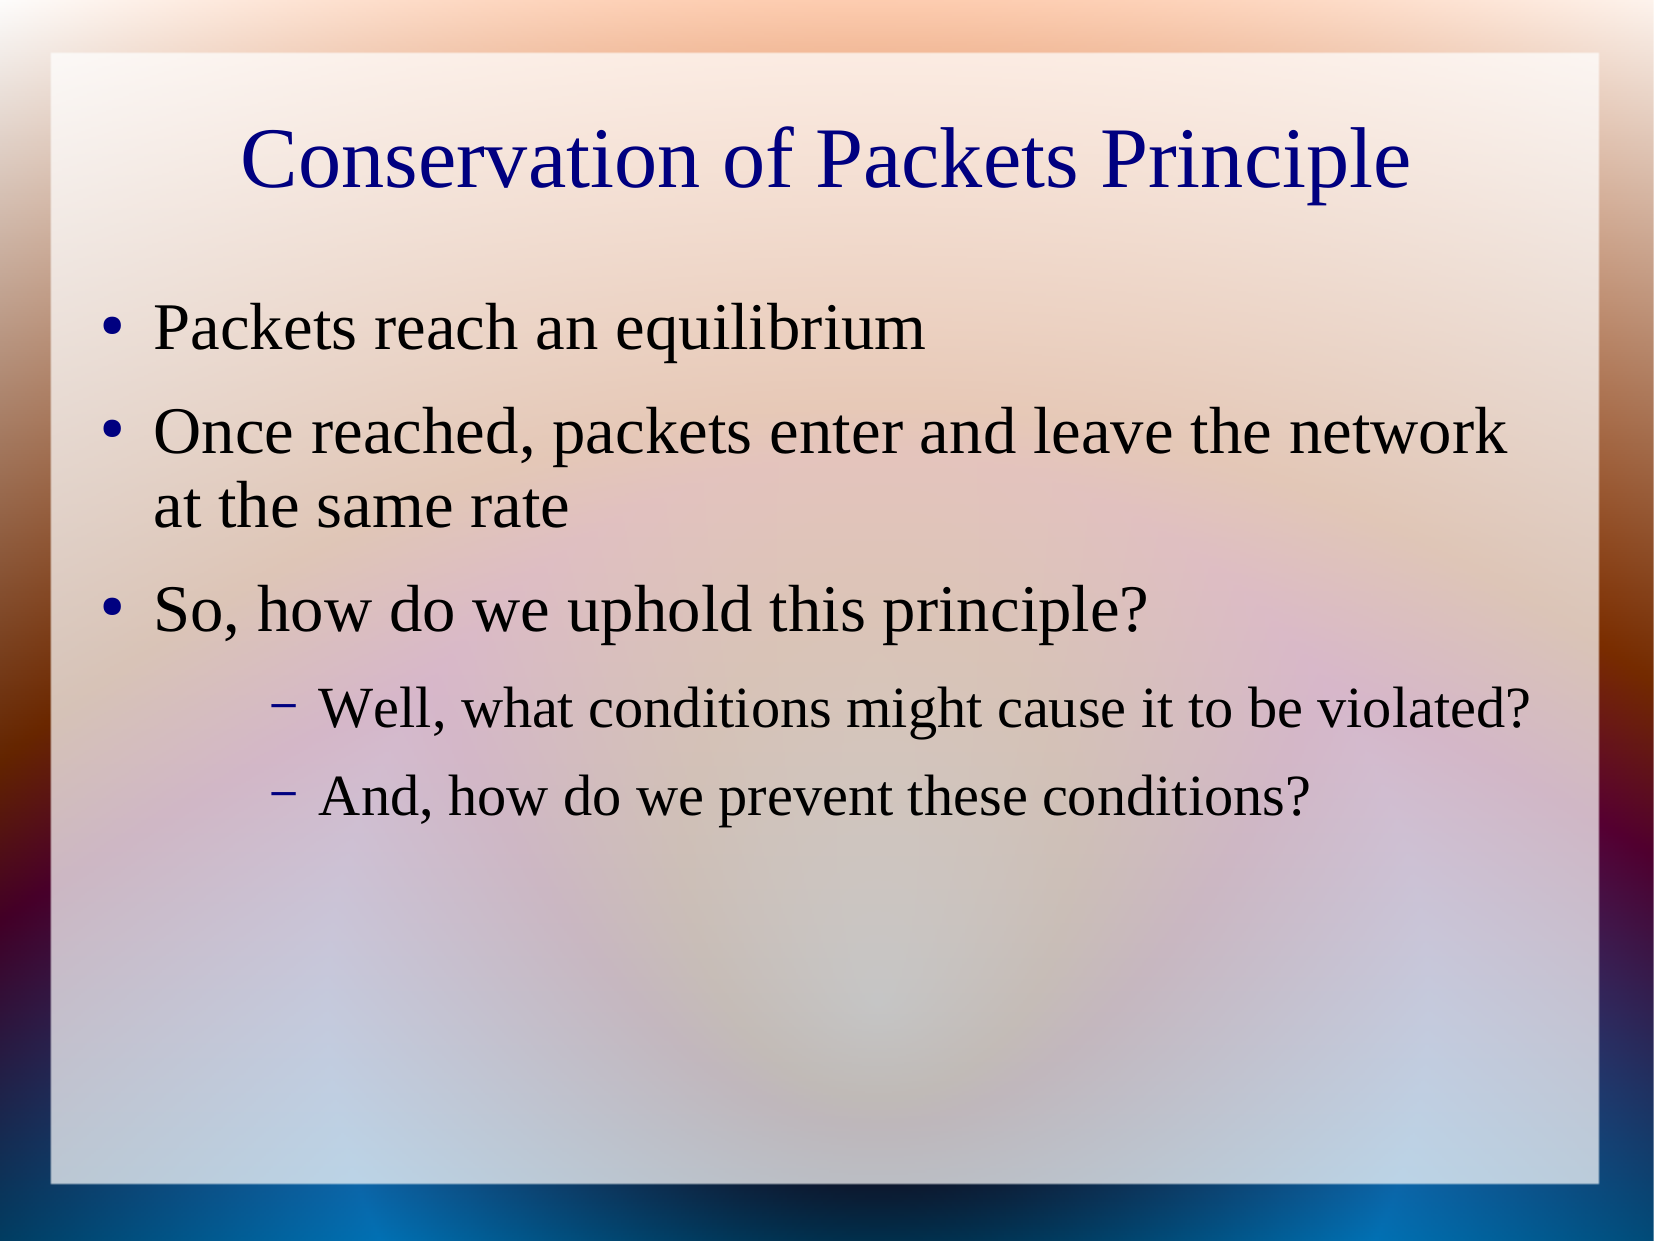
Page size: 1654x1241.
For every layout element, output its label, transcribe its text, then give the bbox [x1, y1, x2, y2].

title Conservation of Packets Principle [82, 55, 1571, 263]
list Packets reach an equilibrium Once reached, packets enter and leave the network at the same rate So, how do we uphold this principle? Well, what conditions might cause it to be violated? And, how do we prevent these conditions? [82, 290, 1571, 1109]
picture [0, 0, 1654, 1241]
